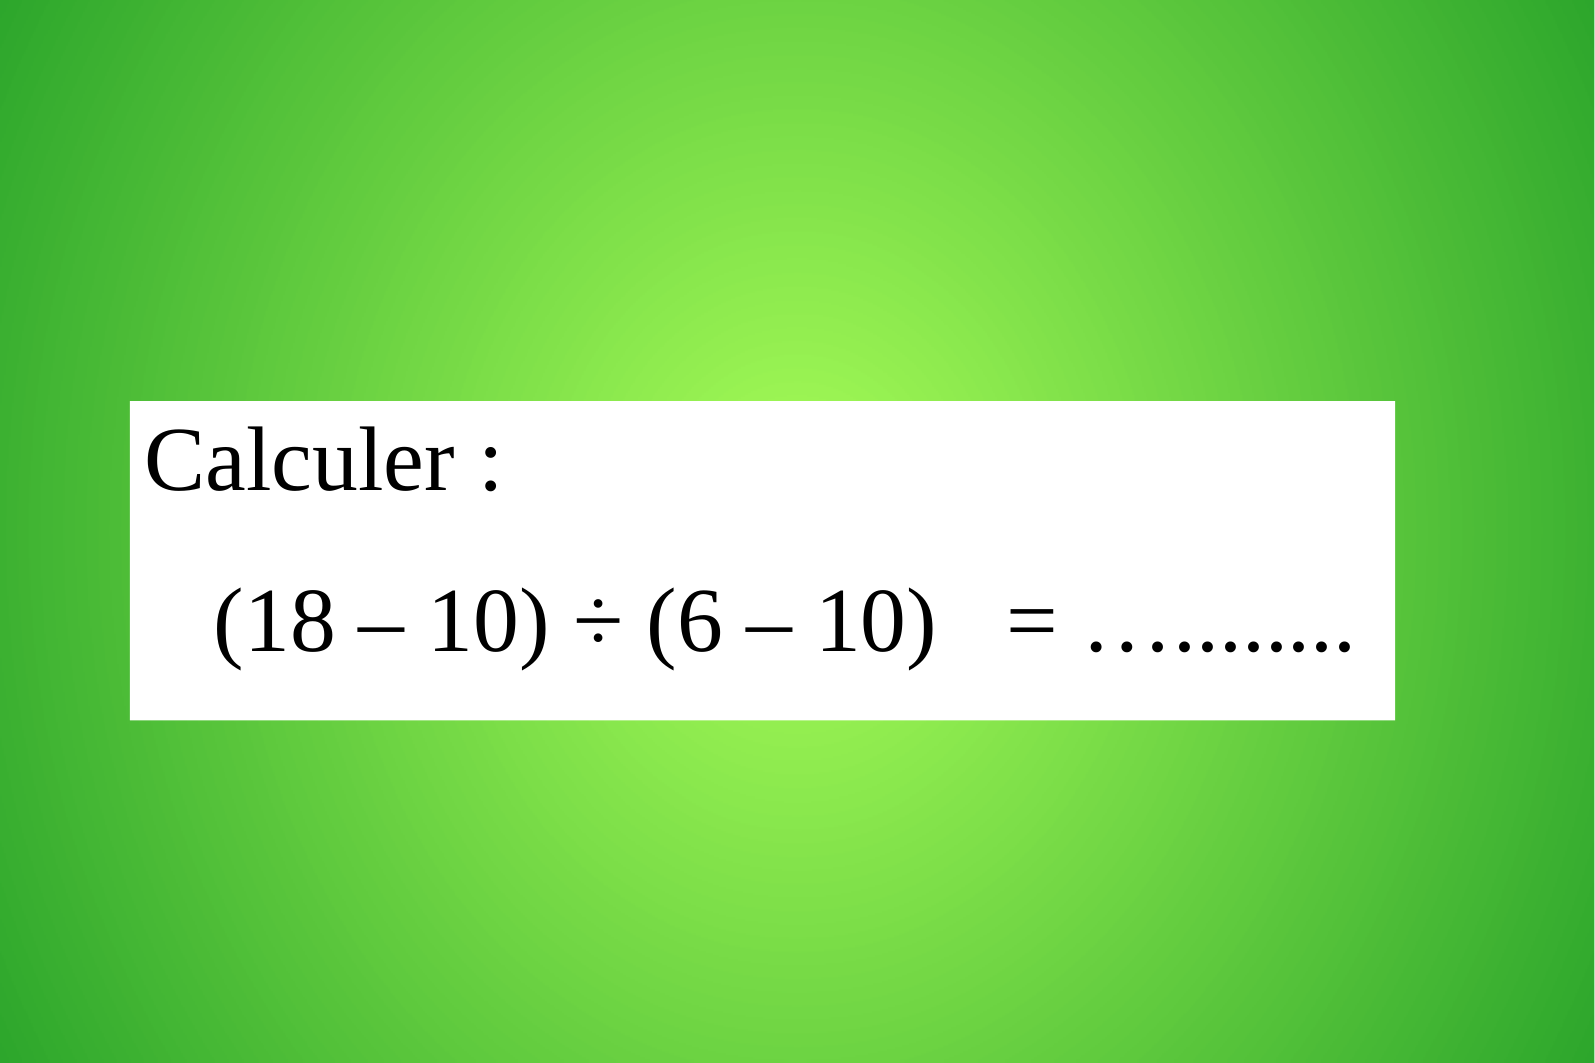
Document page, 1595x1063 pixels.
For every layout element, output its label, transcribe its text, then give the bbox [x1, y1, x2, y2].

picture [0, 0, 1595, 1063]
text_box Calculer : (18 – 10) ÷ (6 – 10) = …........ [129, 401, 1396, 721]
